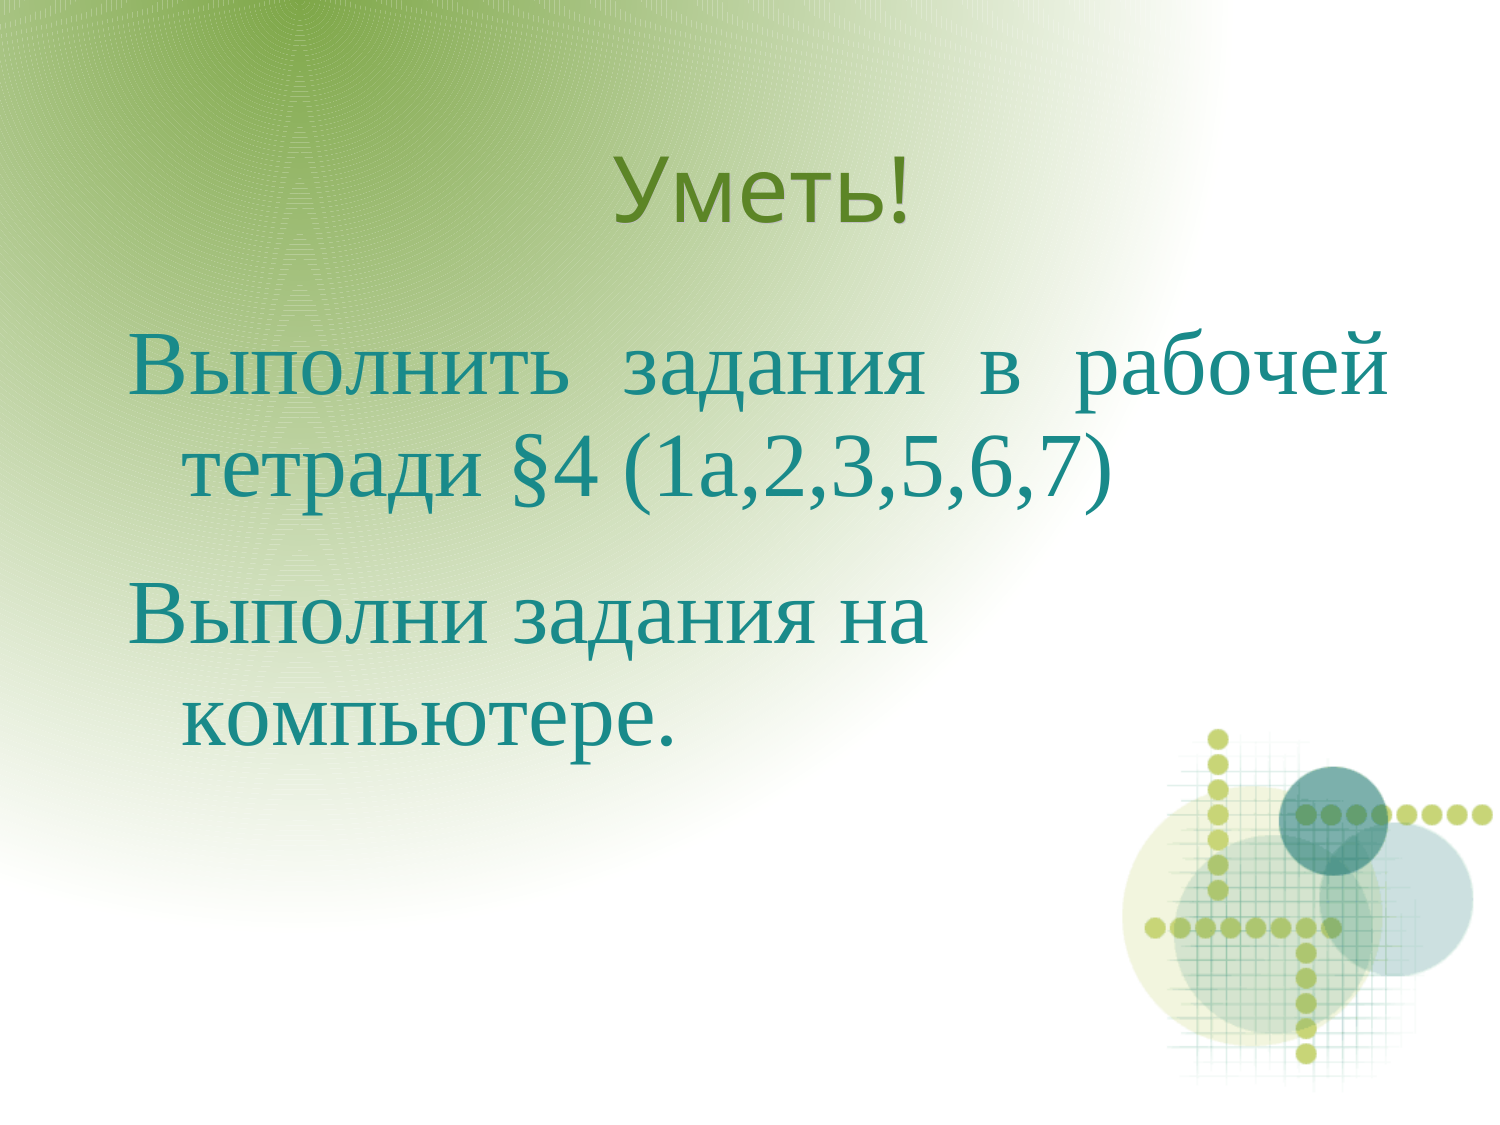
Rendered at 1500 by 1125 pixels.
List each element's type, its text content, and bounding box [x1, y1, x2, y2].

list Выполнить задания в рабочей тетради §4 (1а,2,3,5,6,7) Выполни задания на компьютере. [110, 312, 1392, 1007]
picture [1110, 718, 1500, 1098]
title Уметь! [110, 100, 1392, 274]
